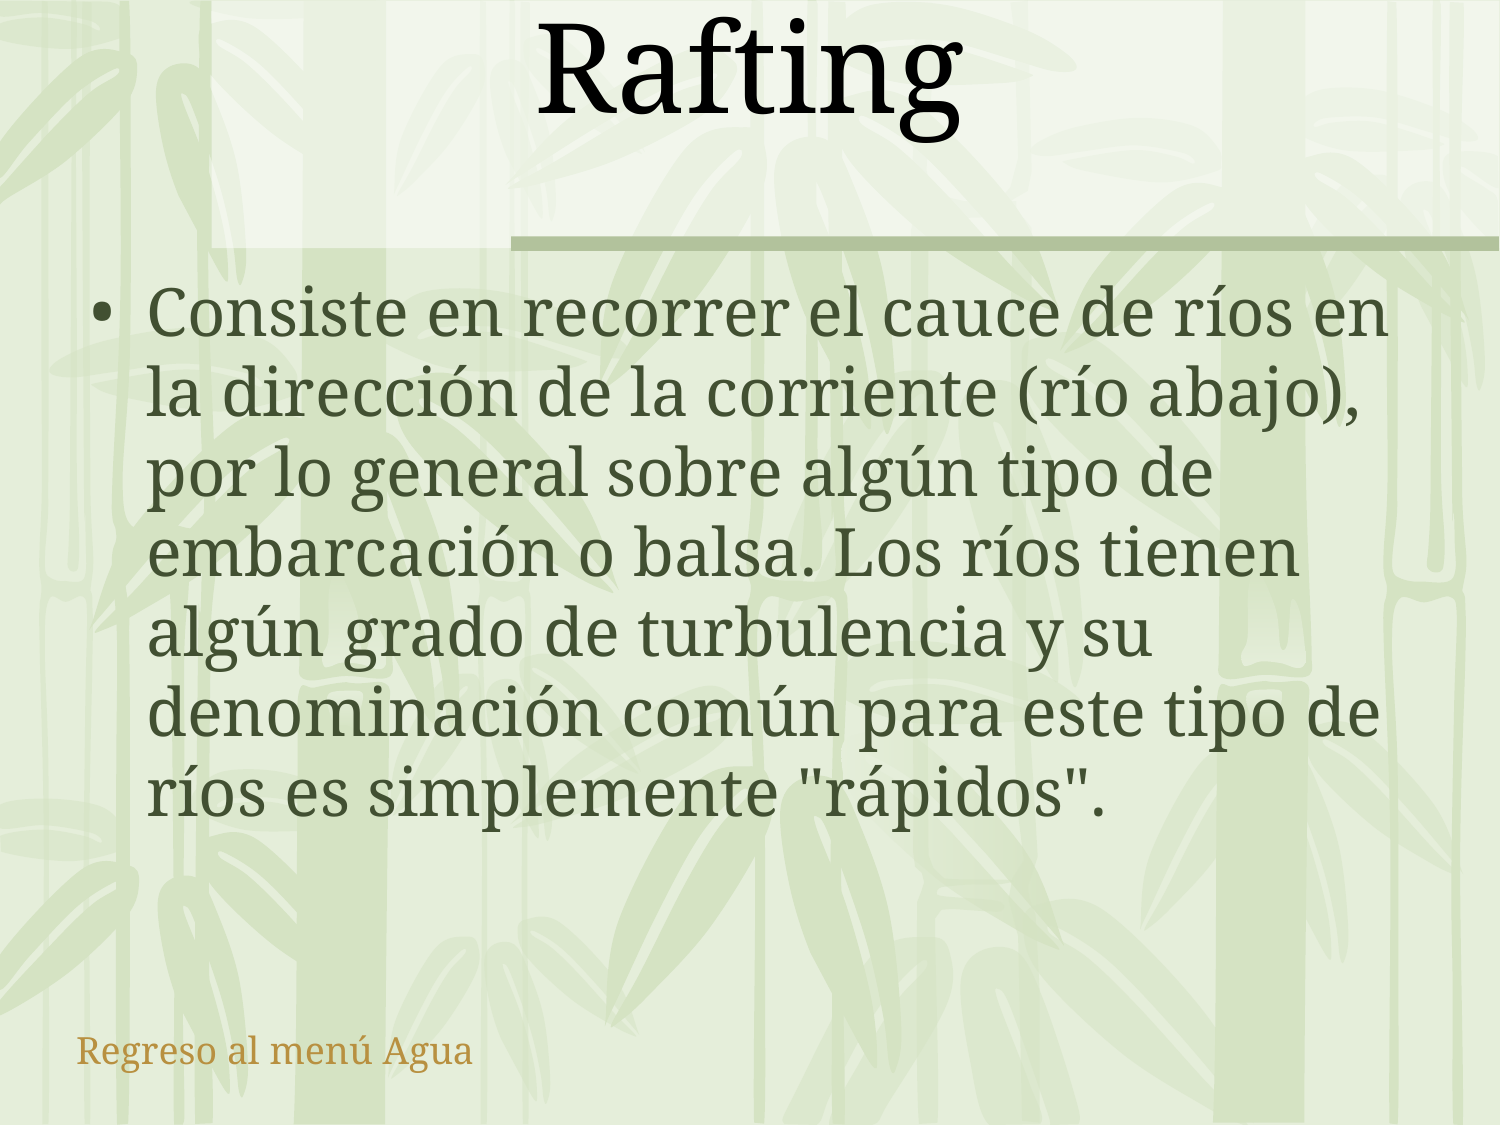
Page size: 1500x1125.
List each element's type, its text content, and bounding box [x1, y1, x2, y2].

list Consiste en recorrer el cauce de ríos en la dirección de la corriente (río abajo), por lo general sobre algún tipo de embarcación o balsa. Los ríos tienen algún grado de turbulencia y su denominación común para este tipo de ríos es simplemente "rápidos". [75, 262, 1426, 1006]
text_box Regreso al menú Agua [61, 1019, 500, 1086]
title Rafting [75, 0, 1426, 262]
